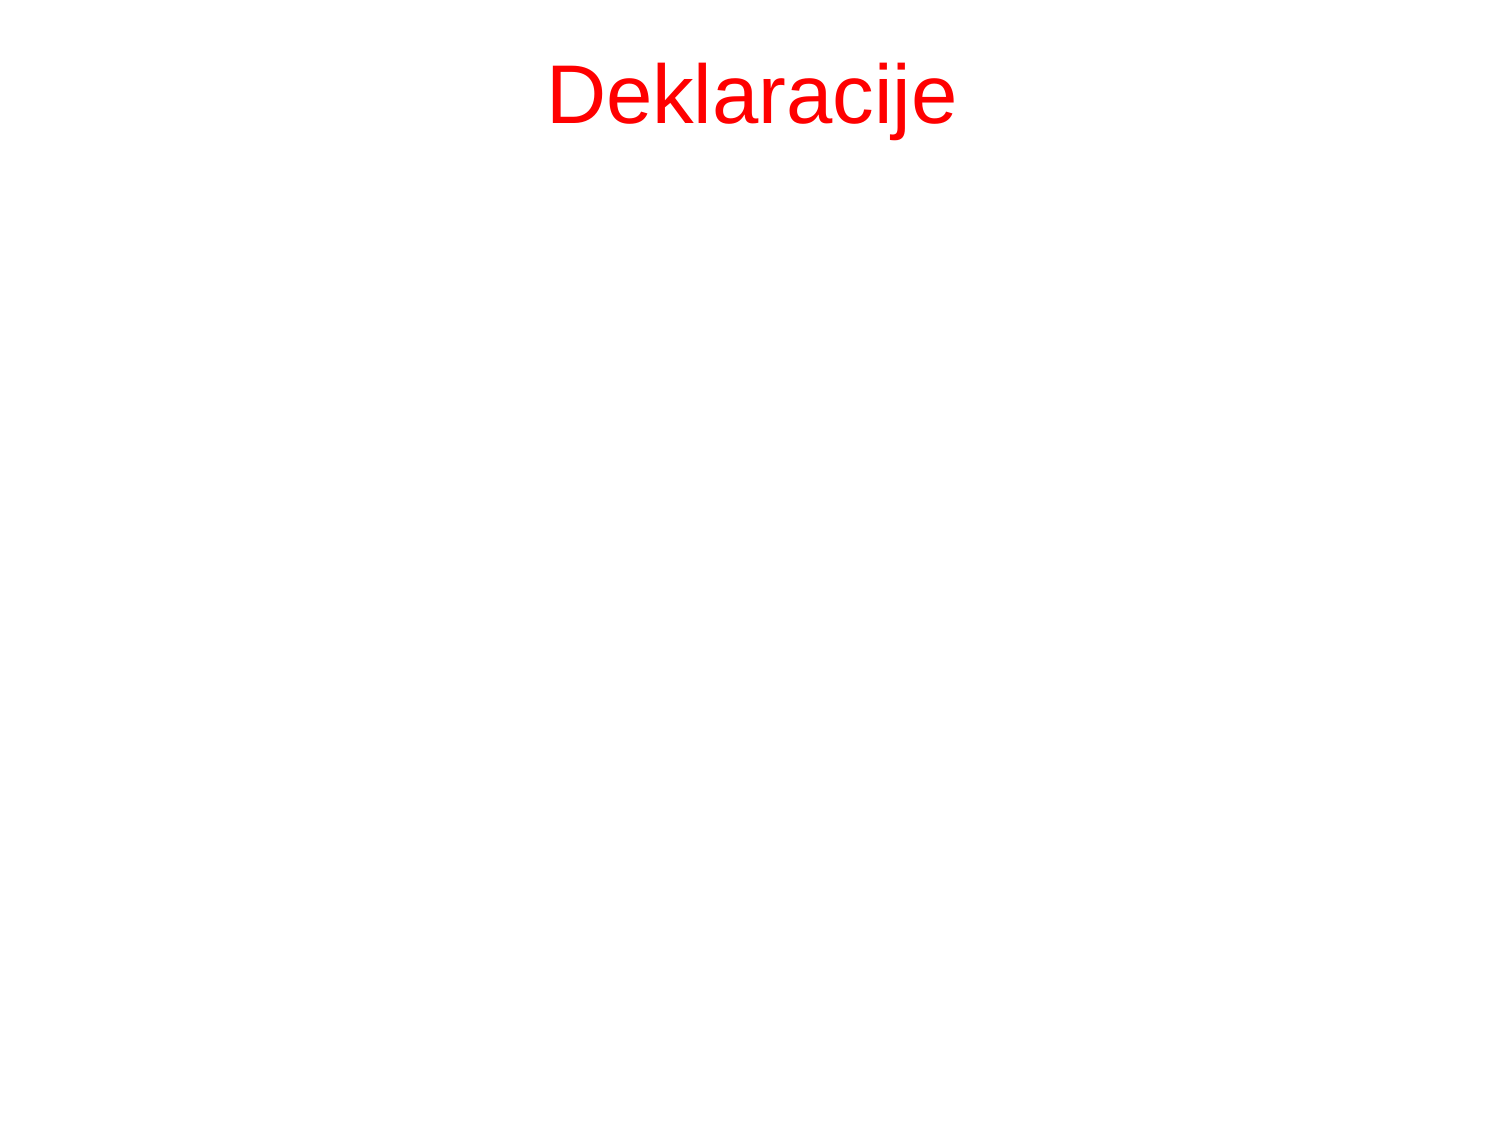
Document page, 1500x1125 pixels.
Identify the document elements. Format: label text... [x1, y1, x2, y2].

title Deklaracije [76, 30, 1427, 149]
